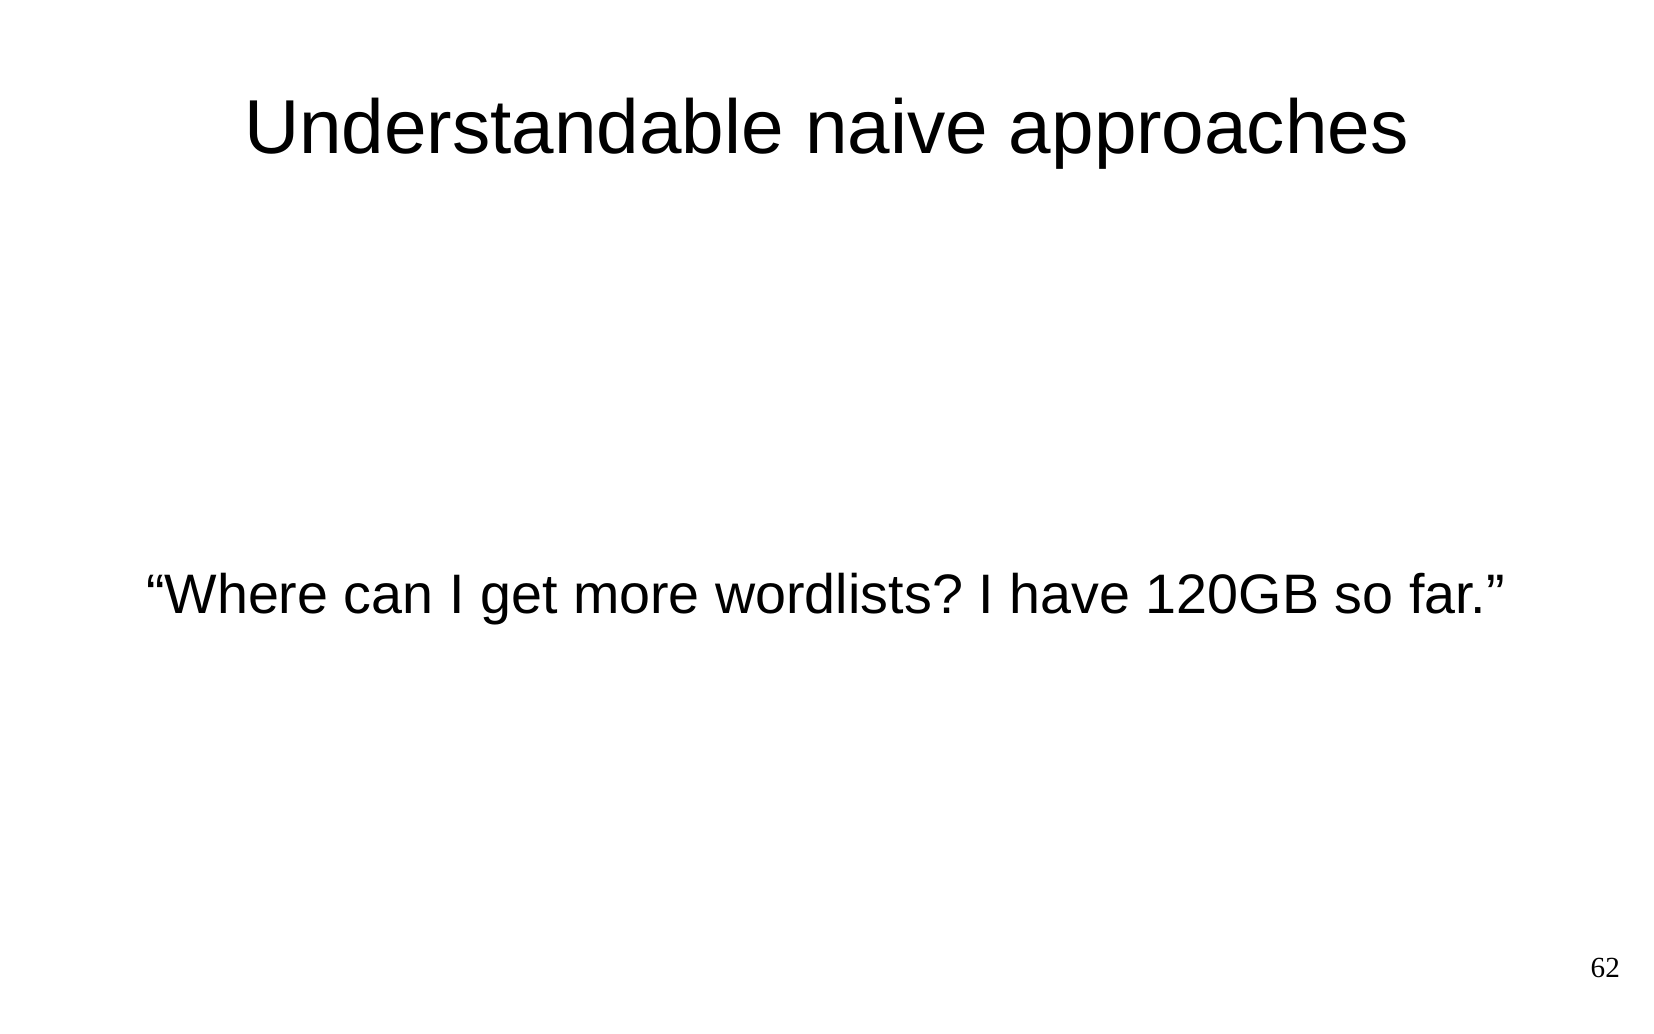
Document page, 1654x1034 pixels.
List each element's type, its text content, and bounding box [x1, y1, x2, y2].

text_box <number> [1560, 951, 1621, 1023]
title Understandable naive approaches [82, 41, 1571, 213]
subtitle “Where can I get more wordlists? I have 120GB so far.” [82, 213, 1571, 976]
